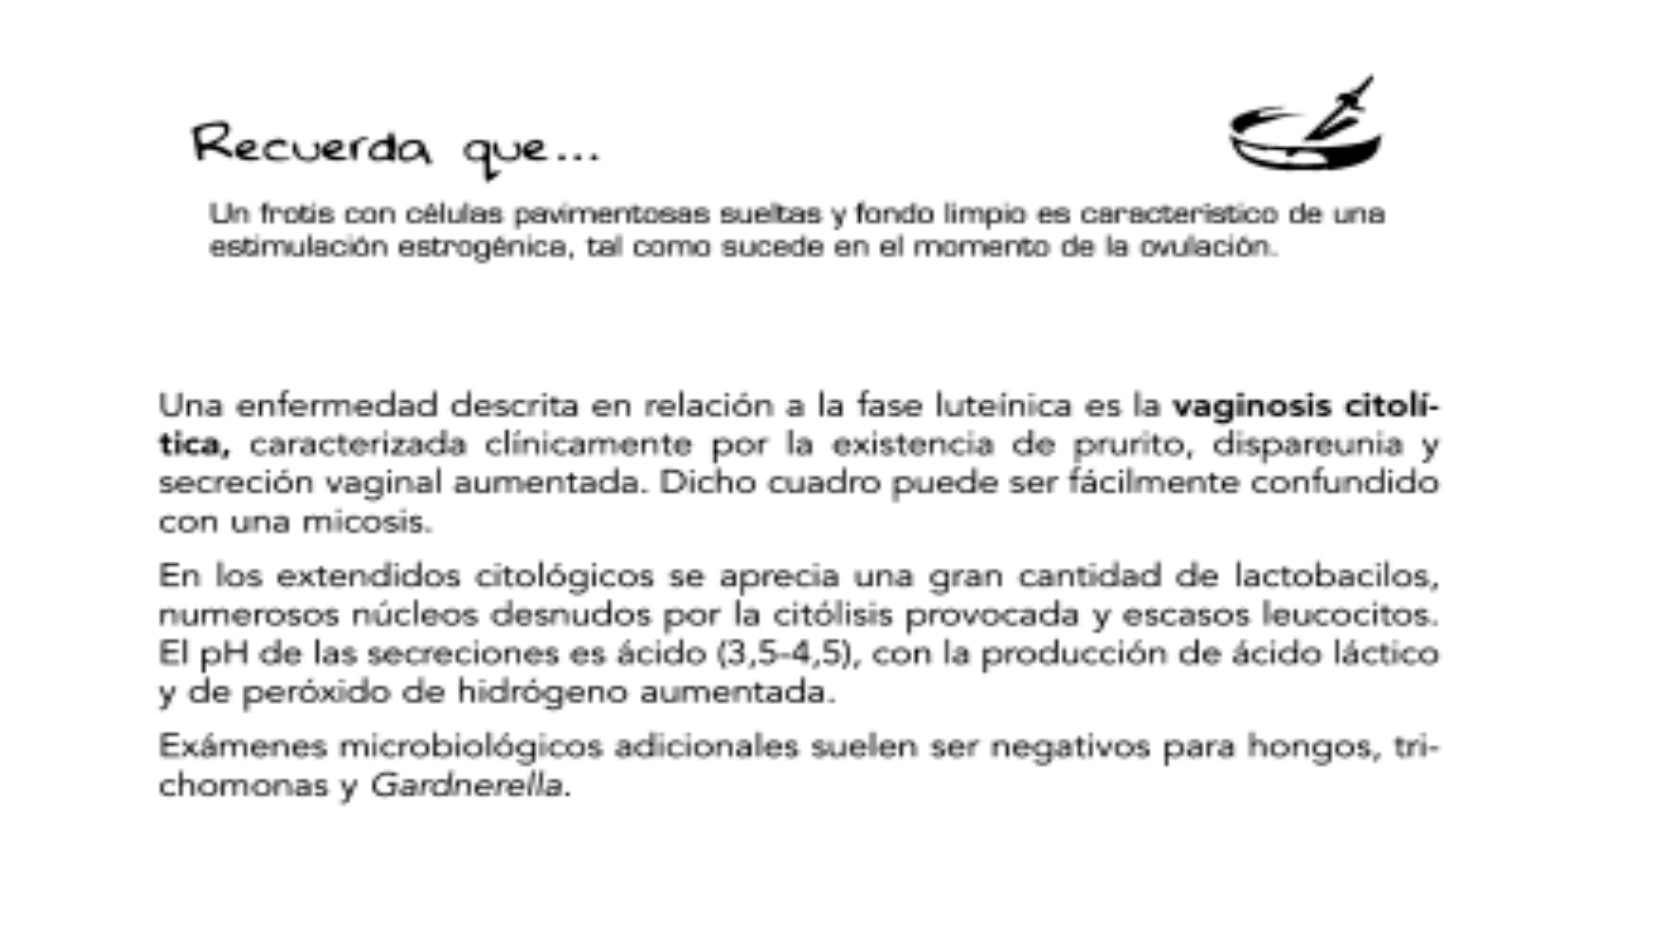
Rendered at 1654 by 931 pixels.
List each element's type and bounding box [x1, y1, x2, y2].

picture [97, 58, 1477, 857]
